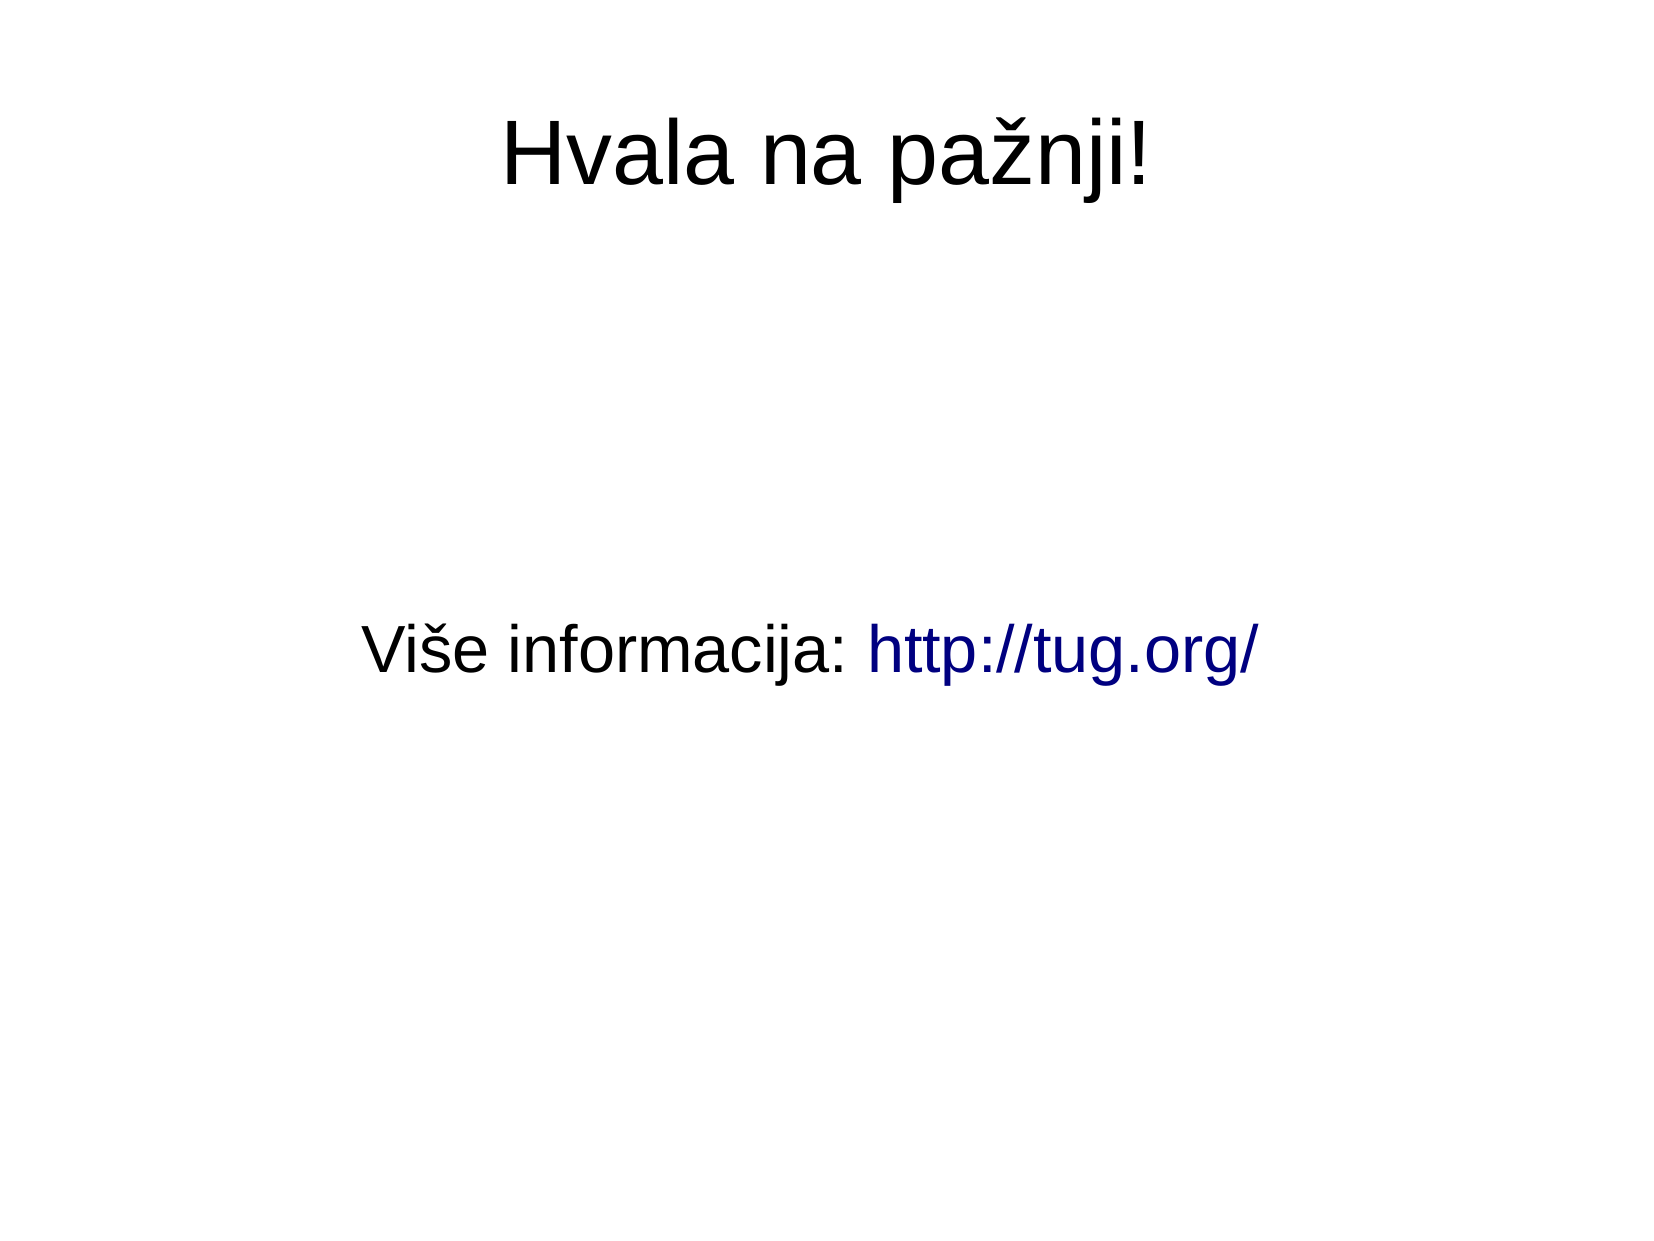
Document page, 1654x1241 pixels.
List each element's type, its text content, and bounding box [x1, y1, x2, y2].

subtitle Više informacija: http://tug.org/ [82, 290, 1538, 1010]
title Hvala na pažnji! [82, 49, 1571, 257]
